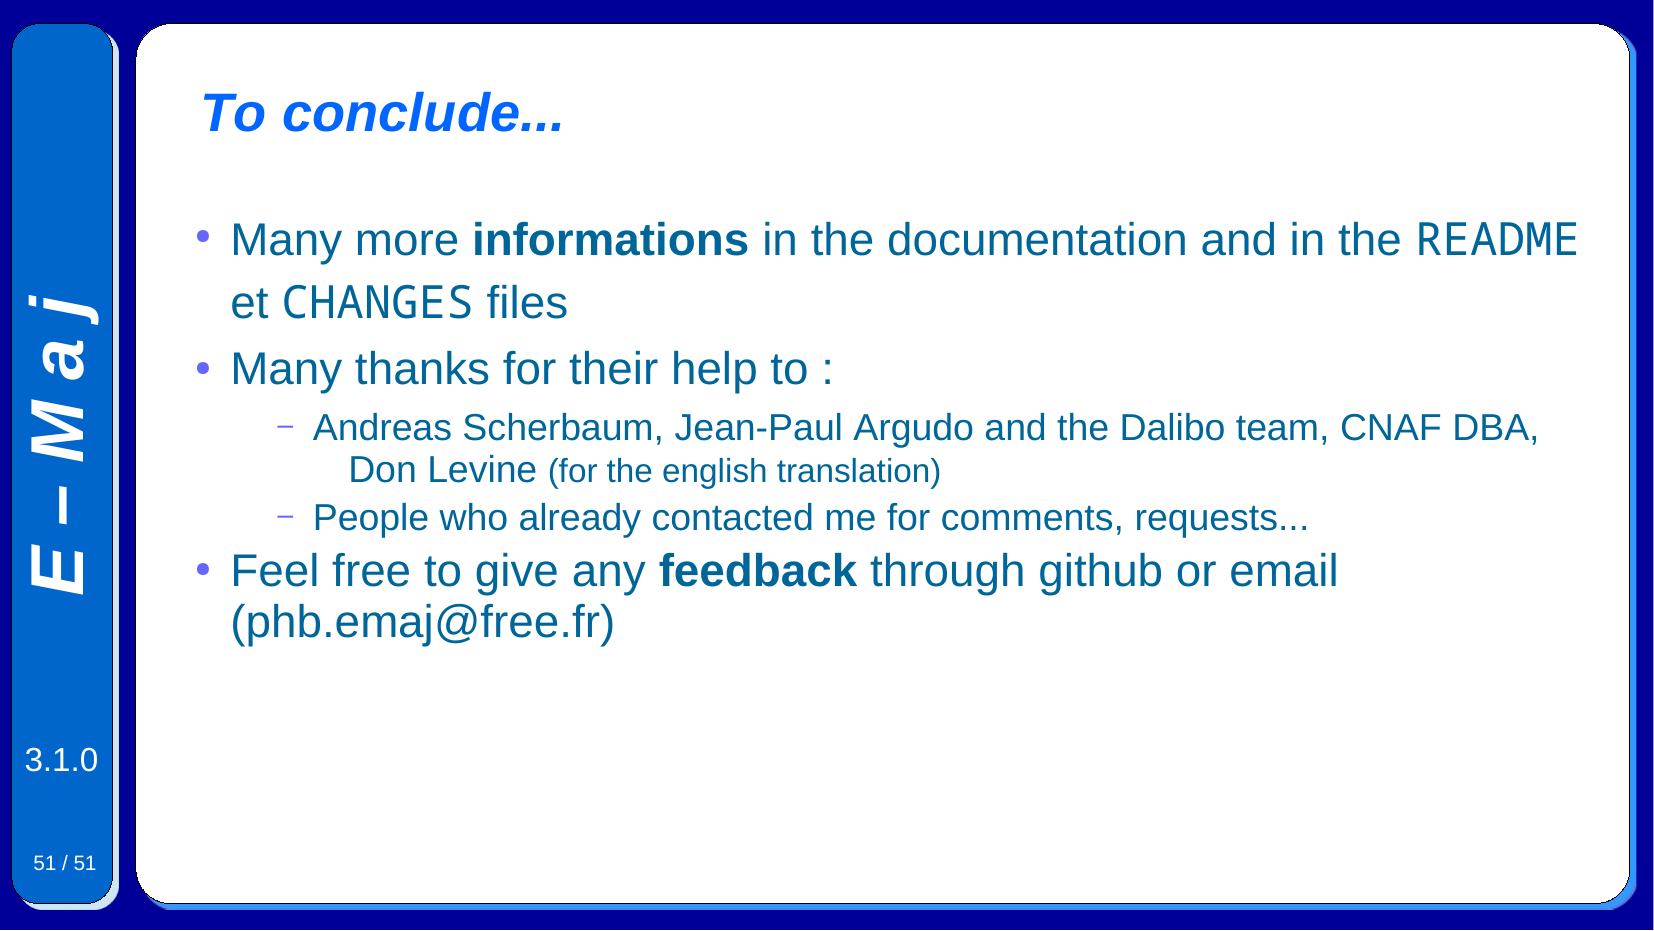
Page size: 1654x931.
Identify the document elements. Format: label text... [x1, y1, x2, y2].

title To conclude... [200, 34, 1575, 191]
list Many more informations in the documentation and in the README et CHANGES files Many thanks for their help to : Andreas Scherbaum, Jean-Paul Argudo and the Dalibo team, CNAF DBA, Don Levine (for the english translation) People who already contacted me for comments, requests... Feel free to give any feedback through github or email (phb.emaj@free.fr) [177, 206, 1587, 827]
